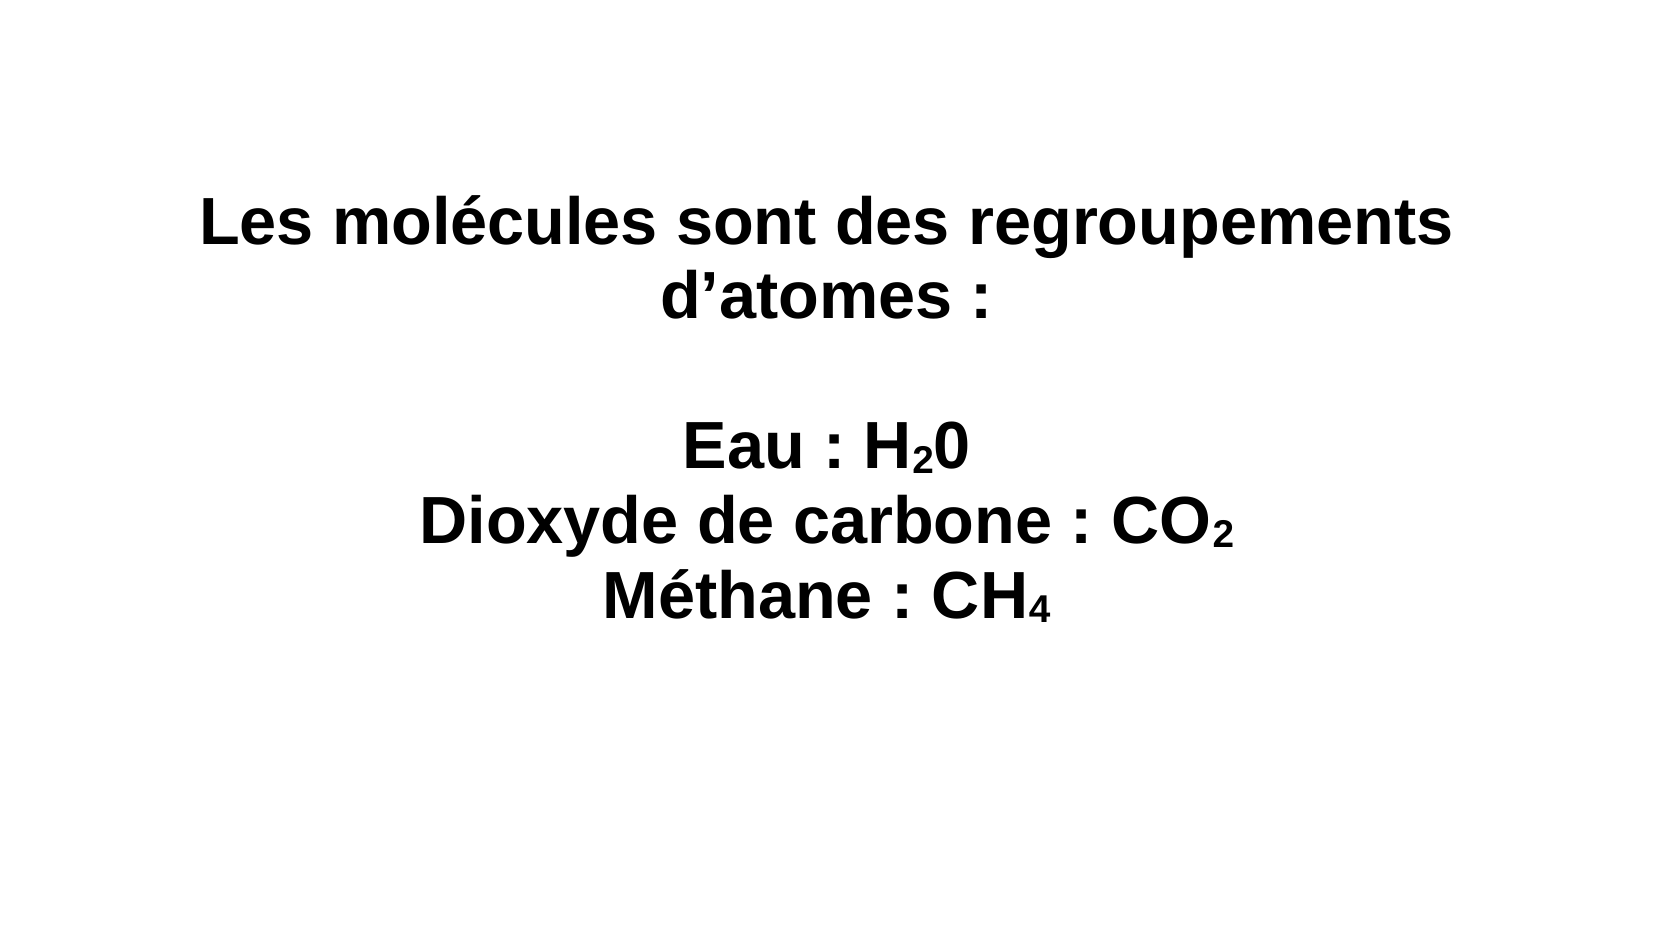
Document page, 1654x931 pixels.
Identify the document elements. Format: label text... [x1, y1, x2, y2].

subtitle Les molécules sont des regroupements d’atomes : Eau : H20 Dioxyde de carbone : CO2 Méthane : CH4 [82, 59, 1571, 758]
